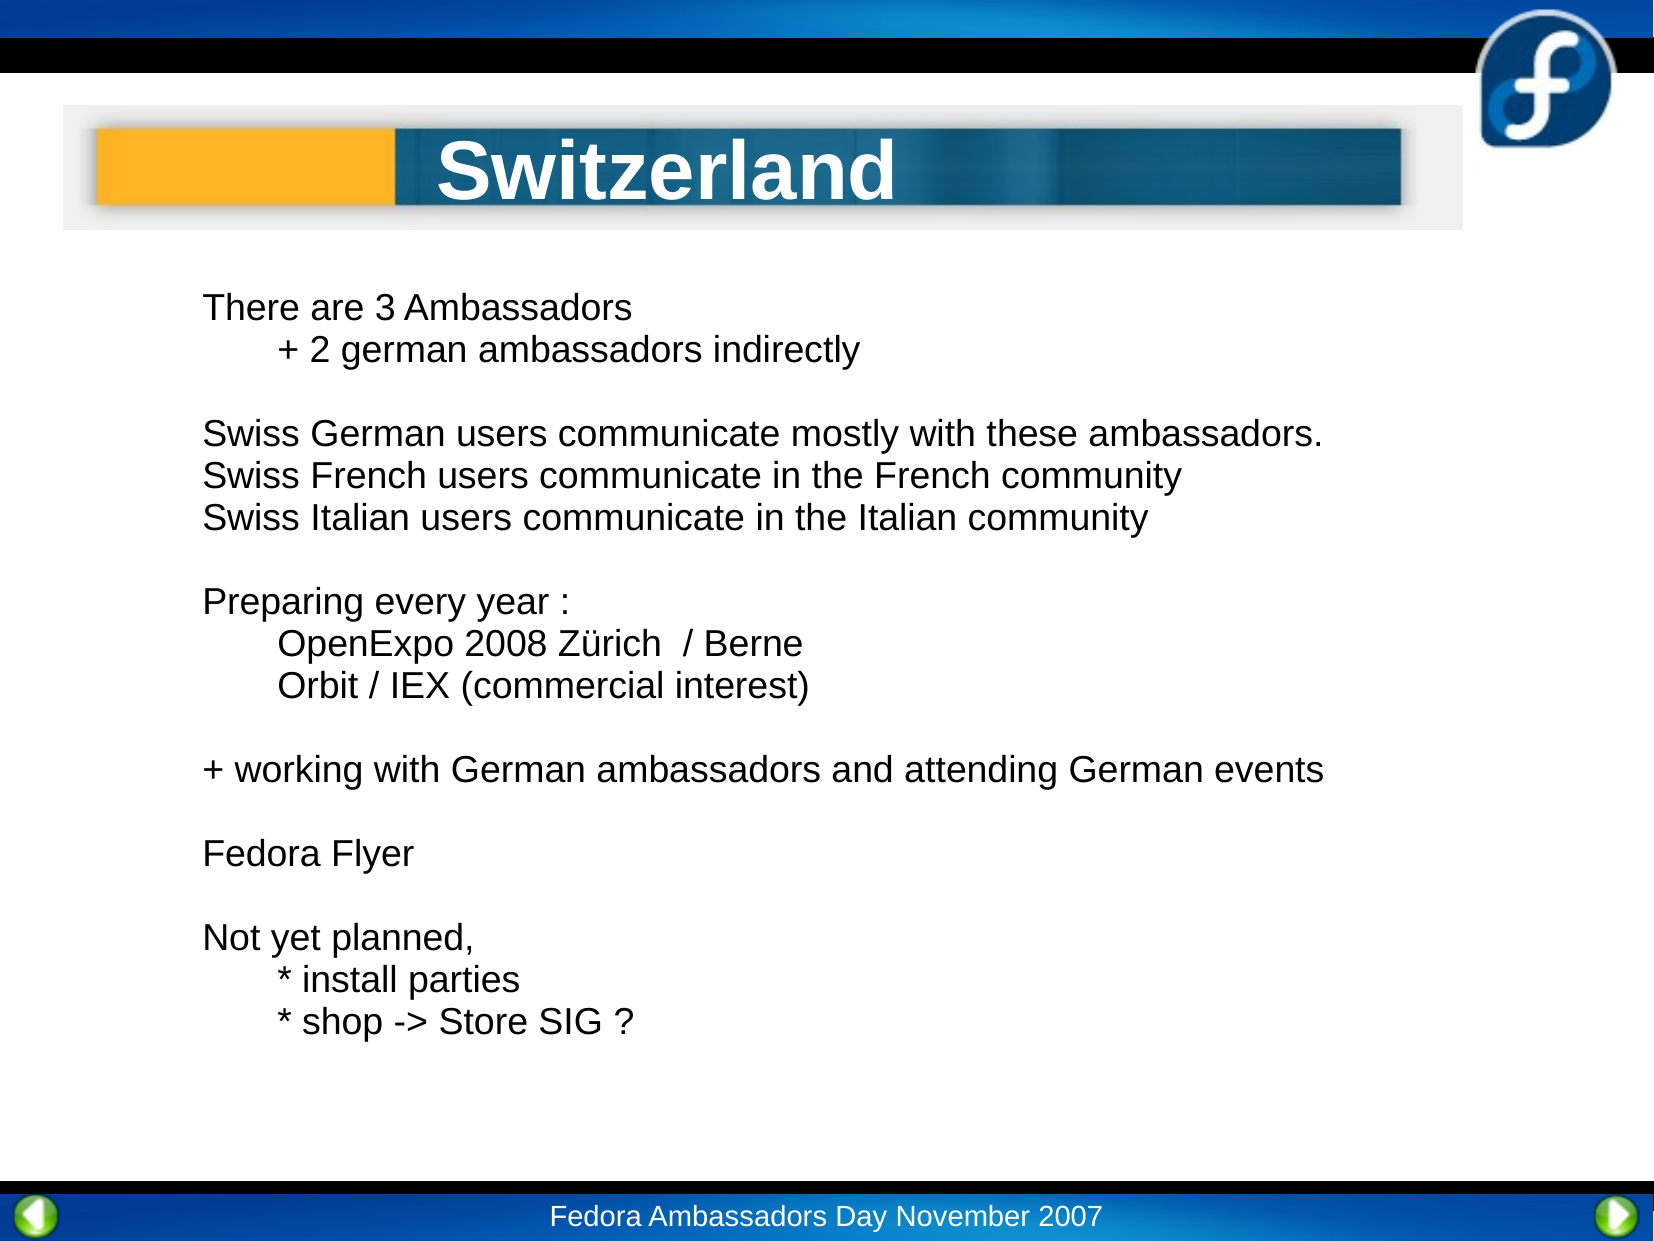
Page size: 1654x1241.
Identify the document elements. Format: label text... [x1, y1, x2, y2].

text_box Switzerland [421, 117, 915, 226]
text_box There are 3 Ambassadors + 2 german ambassadors indirectly Swiss German users communicate mostly with these ambassadors. Swiss French users communicate in the French community Swiss Italian users communicate in the Italian community Preparing every year : OpenExpo 2008 Zürich / Berne Orbit / IEX (commercial interest) + working with German ambassadors and attending German events Fedora Flyer Not yet planned, * install parties * shop -> Store SIG ? [187, 279, 1463, 1051]
picture [0, 1194, 1654, 1241]
picture [1074, 1208, 1082, 1223]
picture [0, 0, 1654, 251]
picture [1058, 1208, 1066, 1220]
picture [1008, 1212, 1016, 1217]
